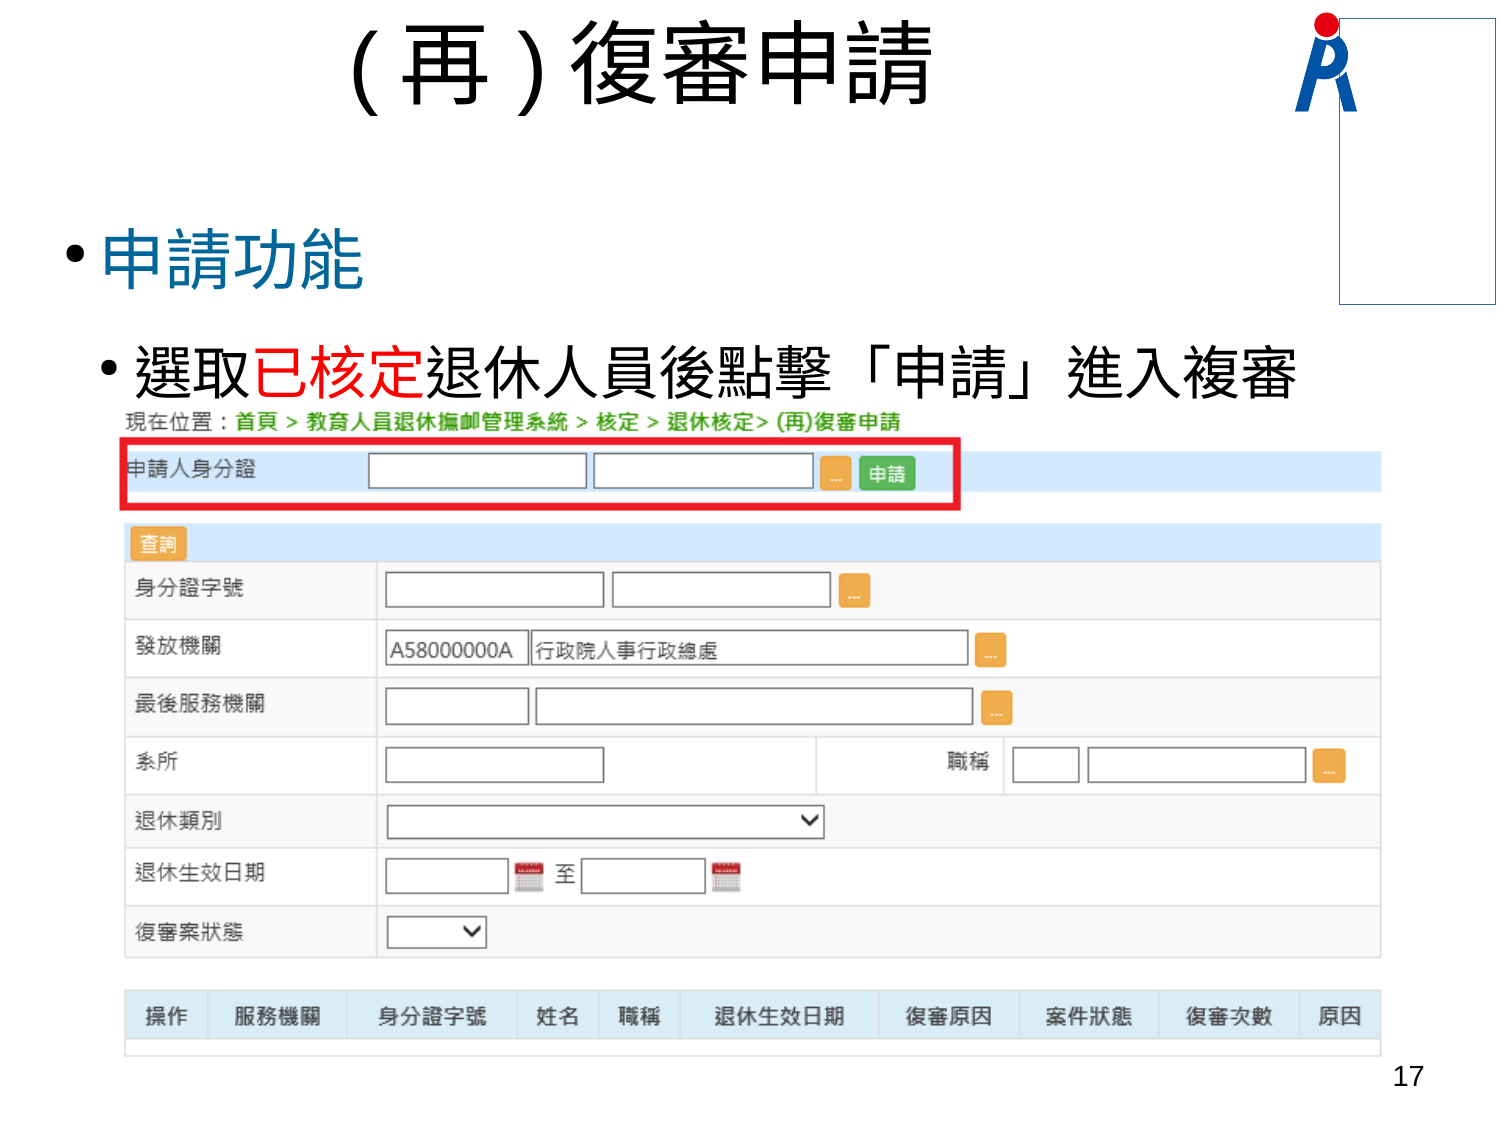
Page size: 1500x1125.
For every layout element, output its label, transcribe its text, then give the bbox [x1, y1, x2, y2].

picture [1278, 0, 1374, 128]
title (再)復審申請 [59, 2, 1225, 113]
list 申請功能 選取已核定退休人員後點擊「申請」進入複審 [63, 206, 1414, 950]
picture [112, 403, 1388, 1068]
slide_number 17 [1074, 1059, 1425, 1110]
